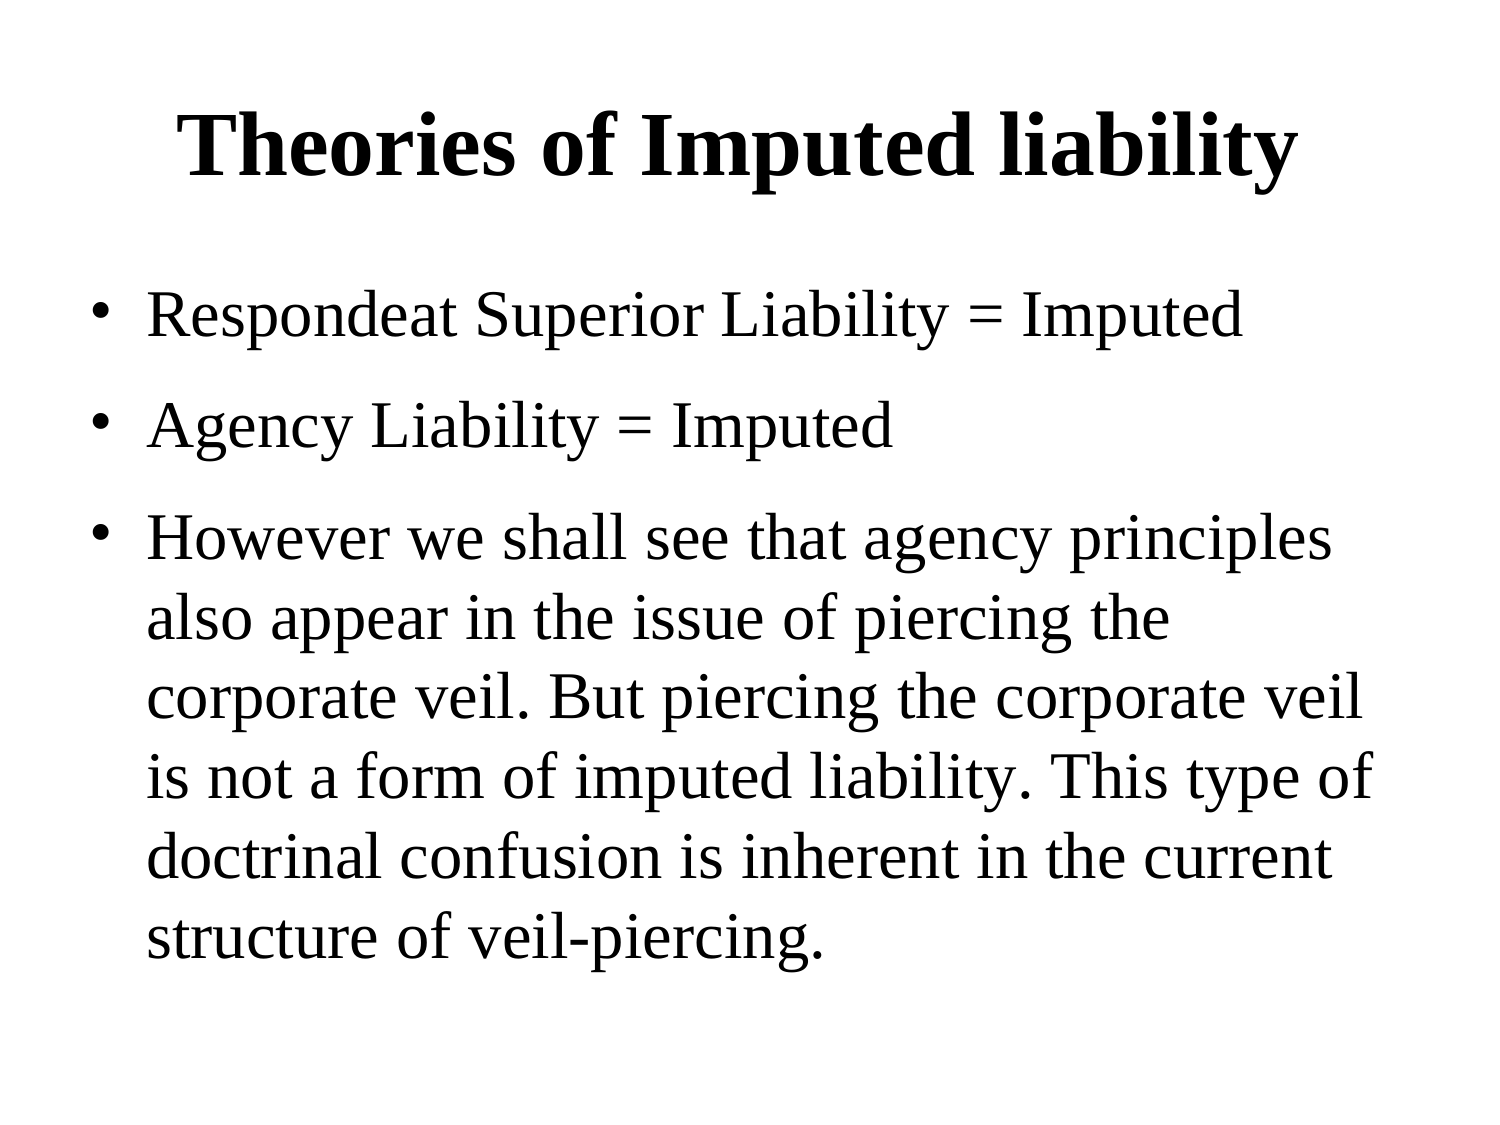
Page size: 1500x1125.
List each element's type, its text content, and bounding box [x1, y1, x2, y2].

list Respondeat Superior Liability = Imputed Agency Liability = Imputed However we shall see that agency principles also appear in the issue of piercing the corporate veil. But piercing the corporate veil is not a form of imputed liability. This type of doctrinal confusion is inherent in the current structure of veil-piercing. [75, 262, 1426, 1005]
title Theories of Imputed liability [75, 45, 1426, 233]
